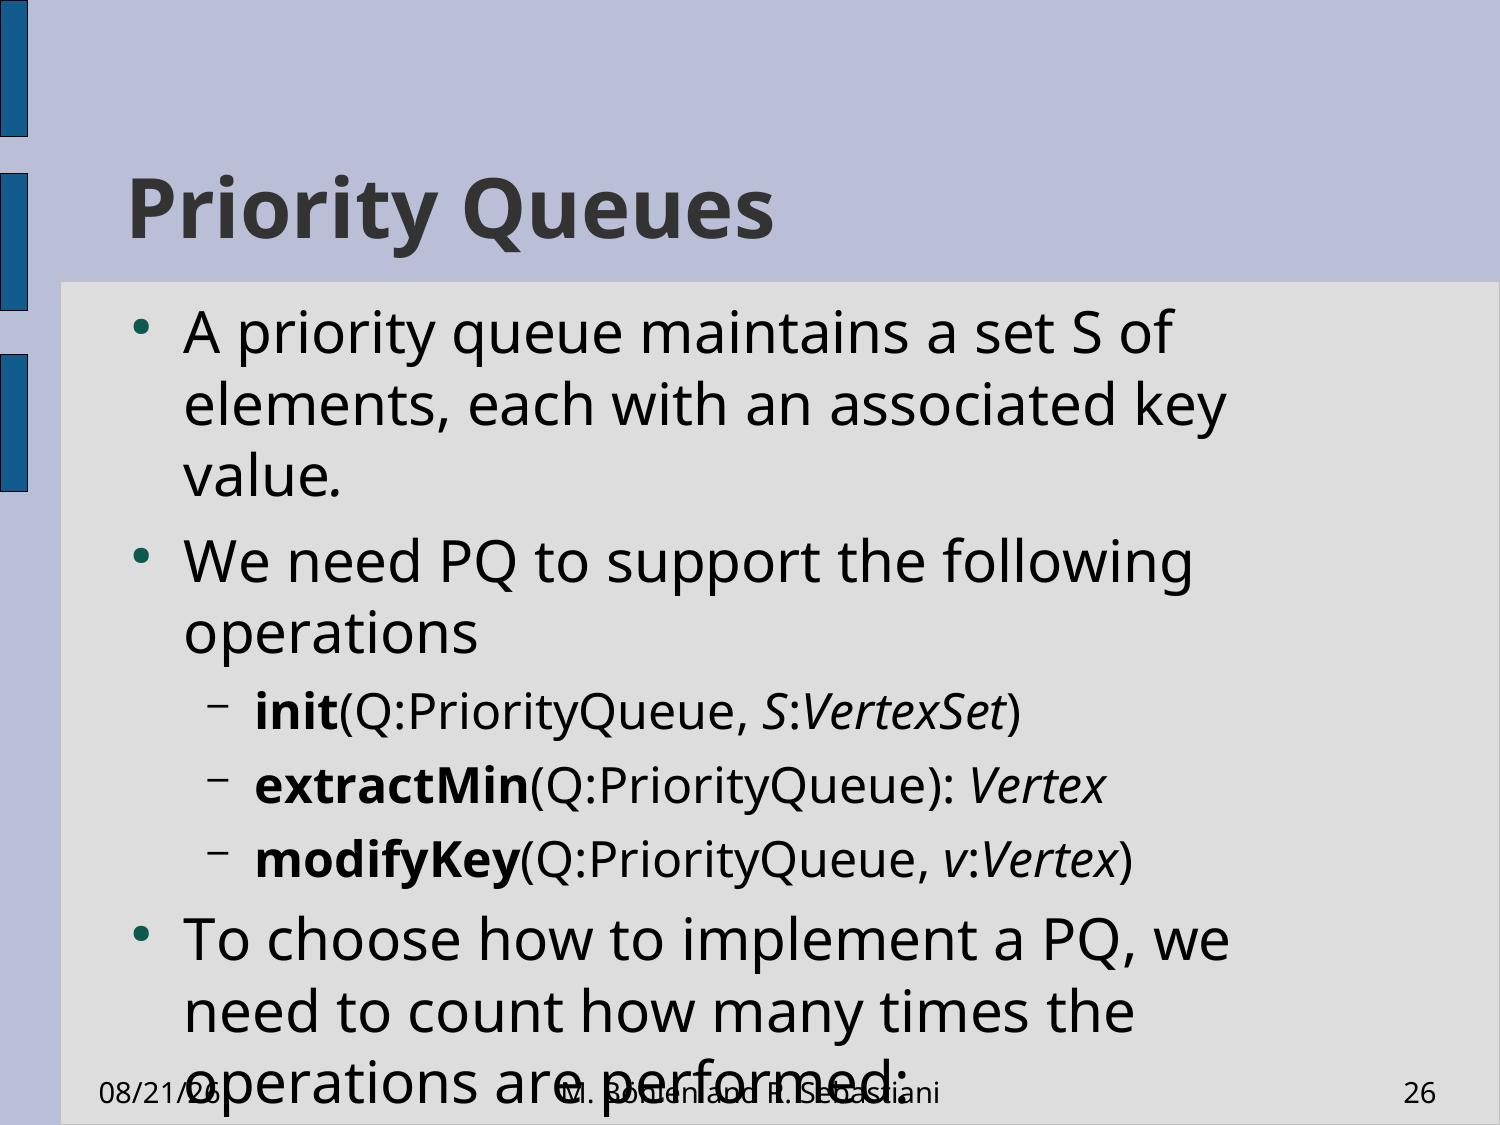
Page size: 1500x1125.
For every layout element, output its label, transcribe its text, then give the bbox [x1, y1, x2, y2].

list A priority queue maintains a set S of elements, each with an associated key value. We need PQ to support the following operations init(Q:PriorityQueue, S:VertexSet) extractMin(Q:PriorityQueue): Vertex modifyKey(Q:PriorityQueue, v:Vertex) To choose how to implement a PQ, we need to count how many times the operations are performed: init is performed just once and runs in O(V) [98, 289, 1380, 1052]
title Priority Queues [110, 67, 1392, 271]
